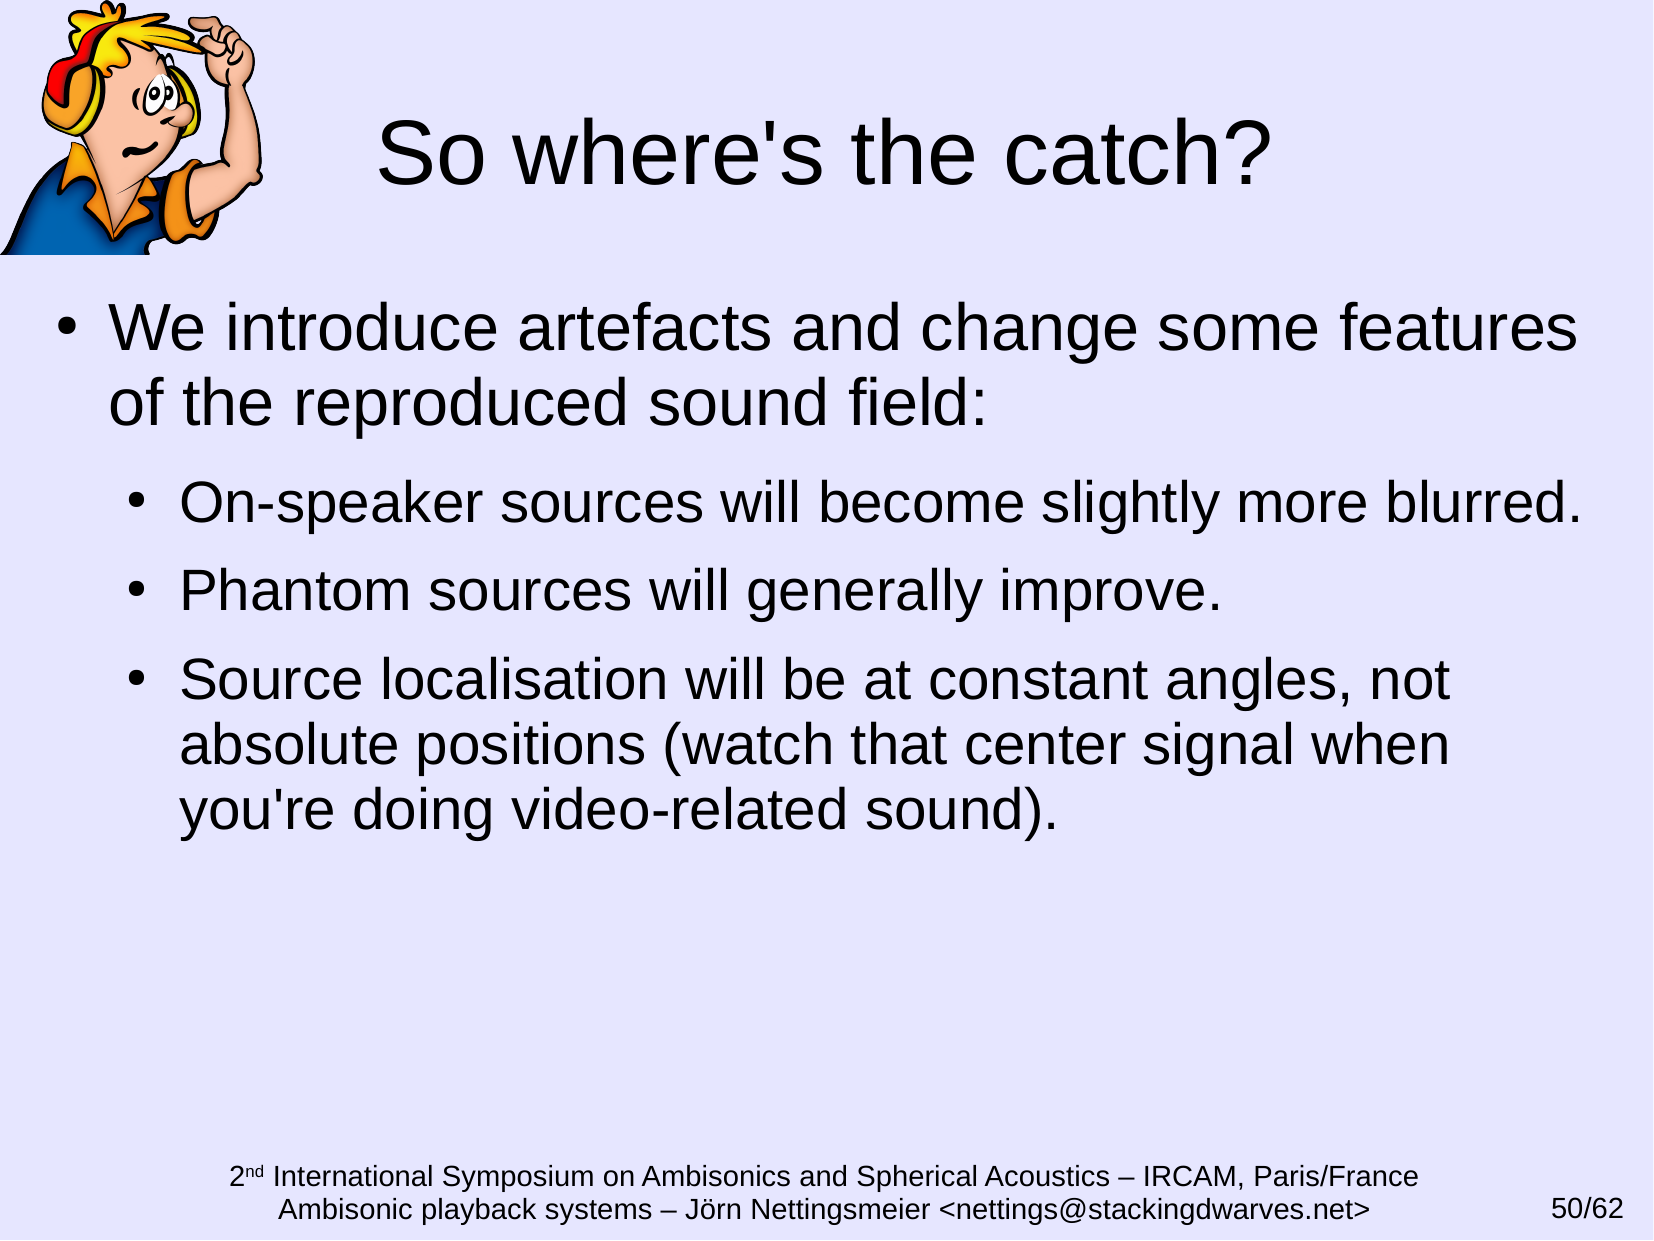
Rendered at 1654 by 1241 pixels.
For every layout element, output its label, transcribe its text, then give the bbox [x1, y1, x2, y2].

picture [0, 0, 263, 255]
list We introduce artefacts and change some features of the reproduced sound field: On-speaker sources will become slightly more blurred. Phantom sources will generally improve. Source localisation will be at constant angles, not absolute positions (watch that center signal when you're doing video-related sound). [37, 290, 1613, 1109]
title So where's the catch? [37, 49, 1613, 257]
